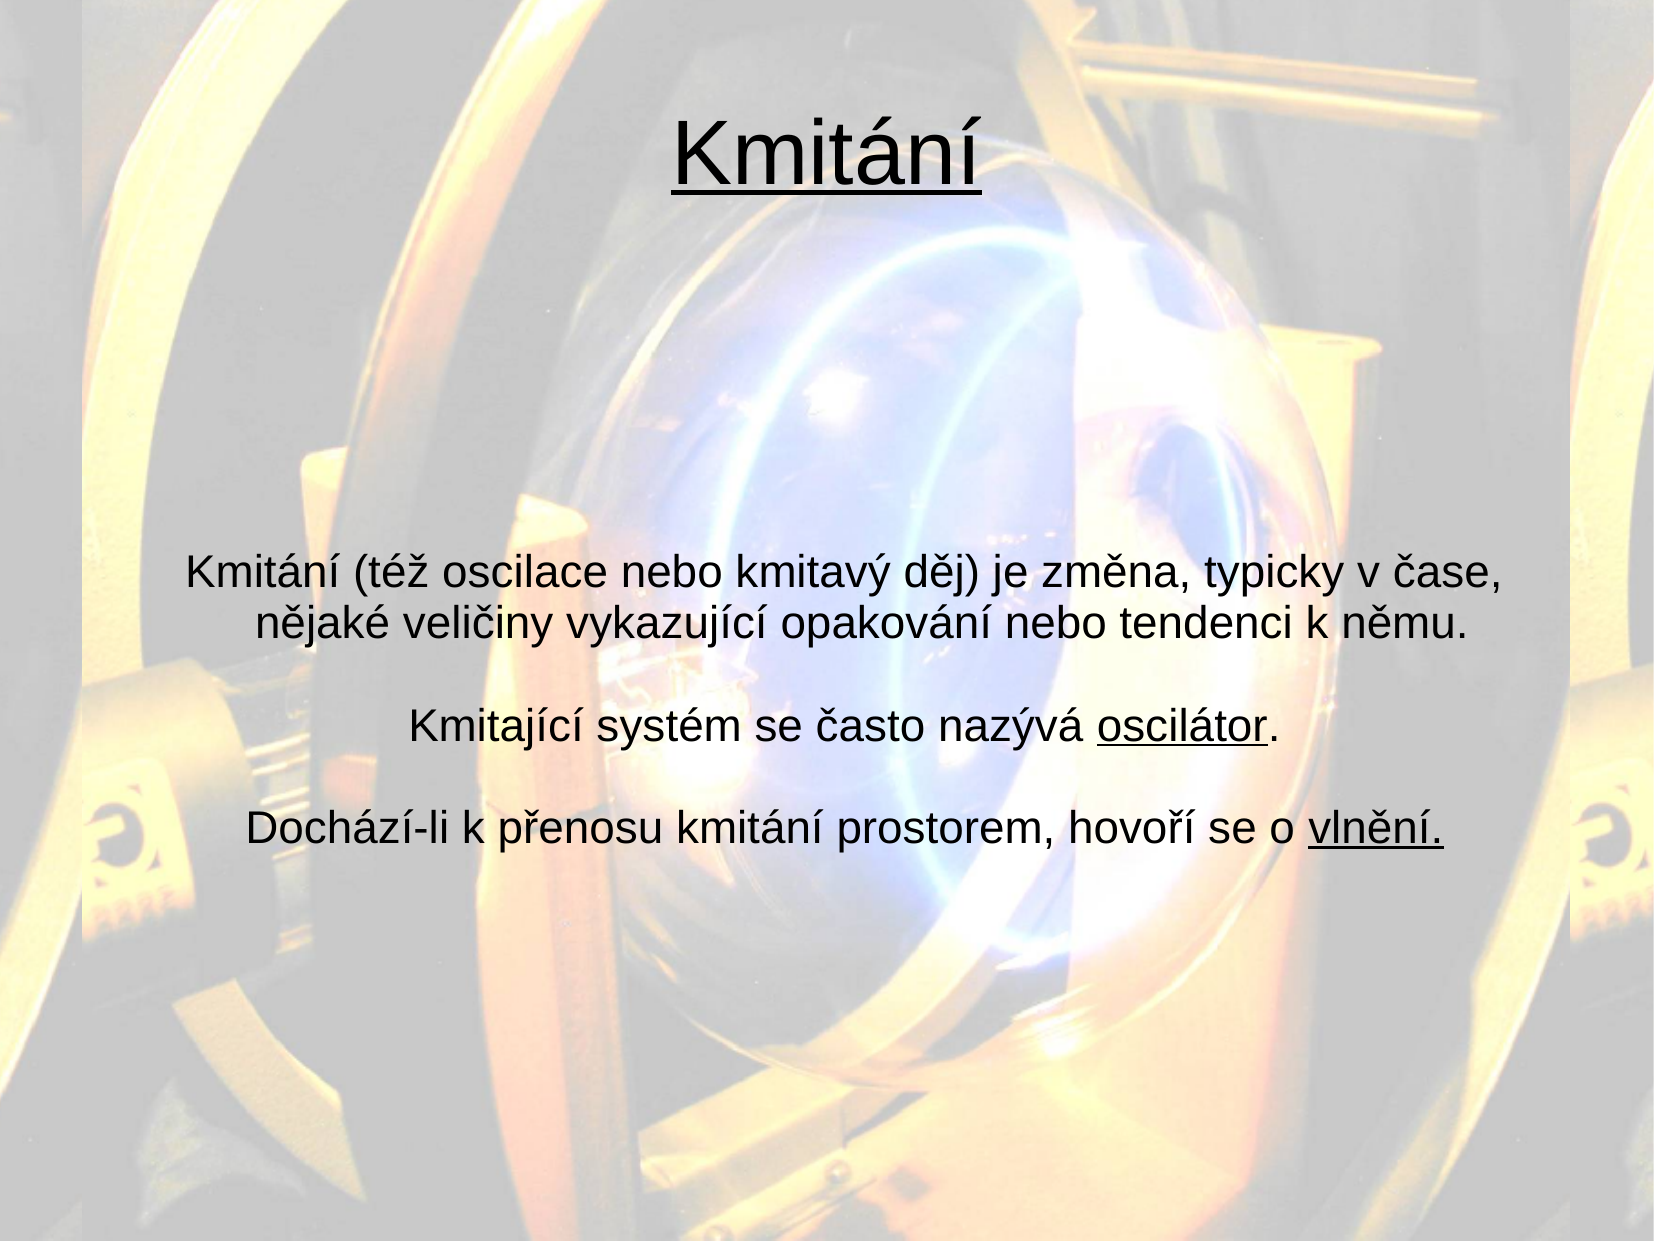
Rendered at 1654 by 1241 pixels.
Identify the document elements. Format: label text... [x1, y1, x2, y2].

subtitle Kmitání (též oscilace nebo kmitavý děj) je změna, typicky v čase, nějaké veličiny vykazující opakování nebo tendenci k němu. Kmitající systém se často nazývá oscilátor. Dochází-li k přenosu kmitání prostorem, hovoří se o vlnění. [82, 290, 1571, 1109]
title Kmitání [82, 49, 1571, 257]
picture [0, 0, 1654, 1241]
